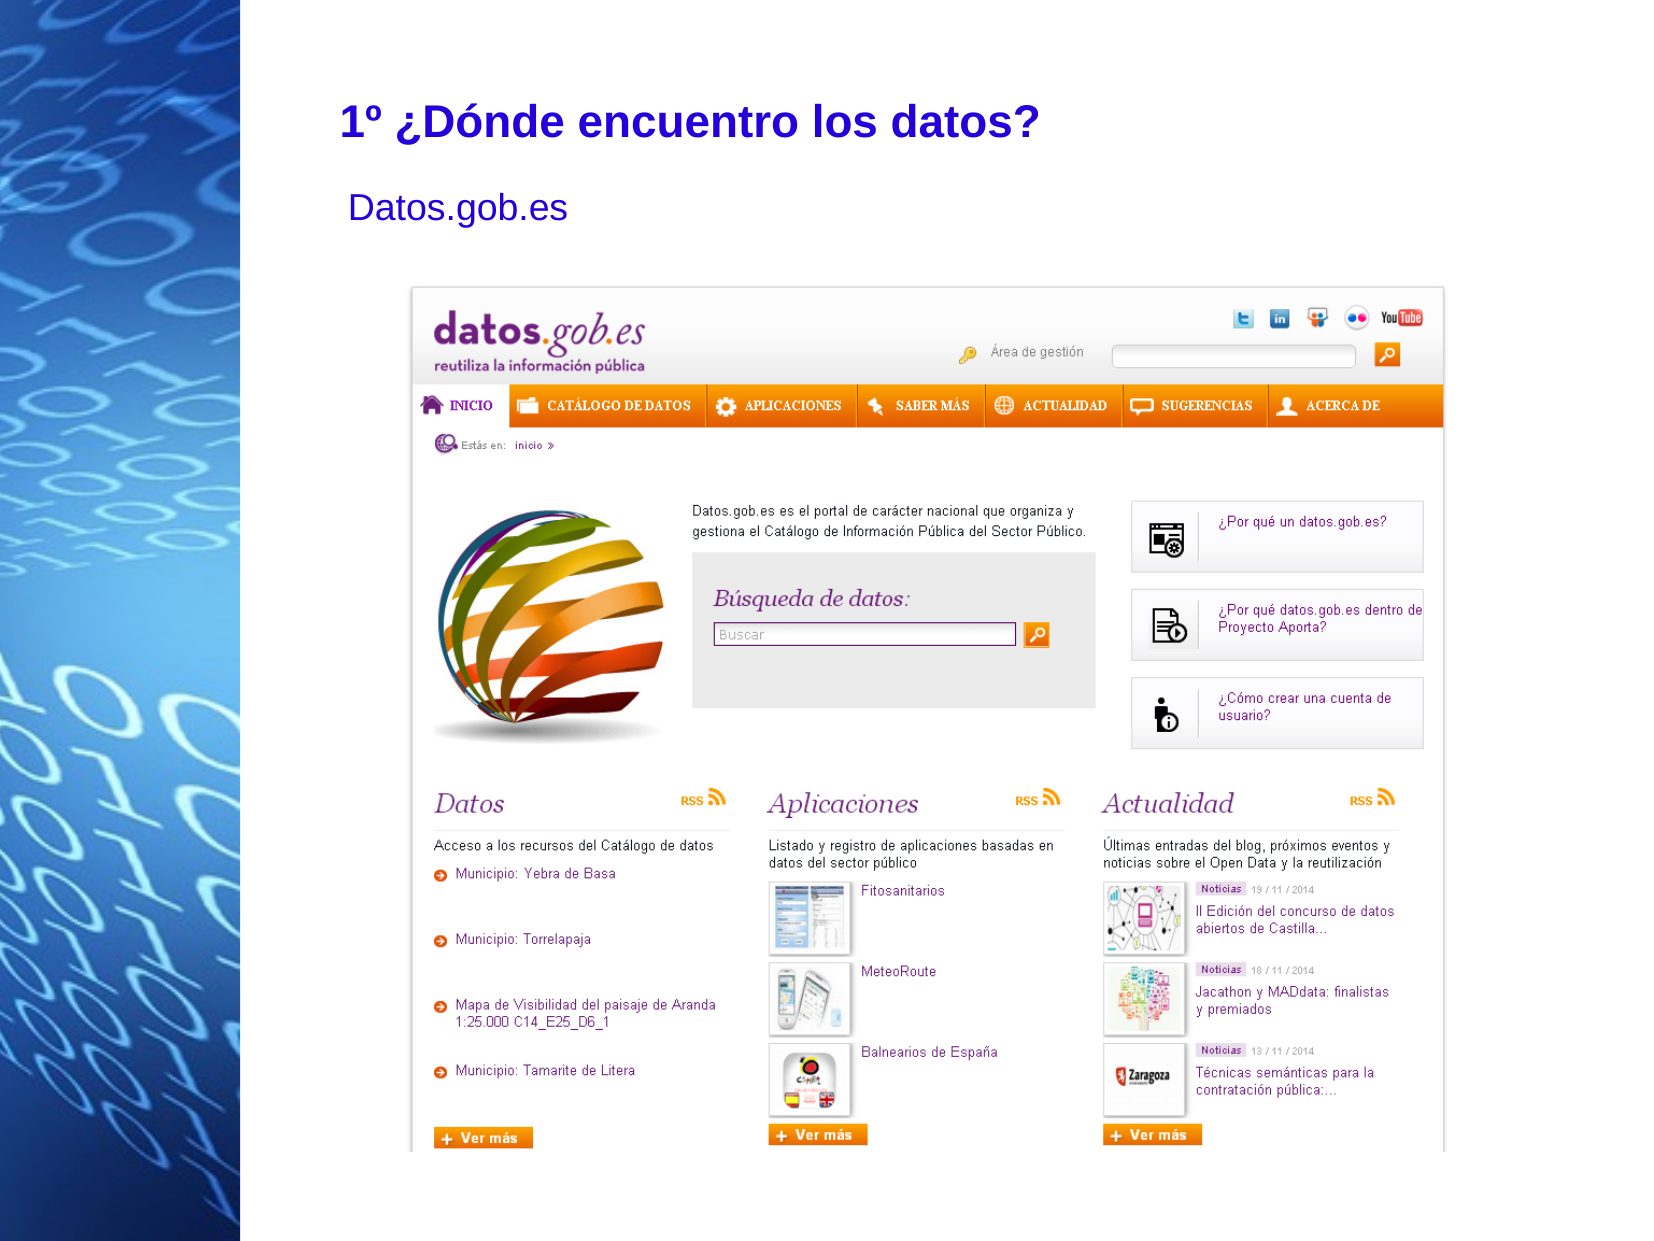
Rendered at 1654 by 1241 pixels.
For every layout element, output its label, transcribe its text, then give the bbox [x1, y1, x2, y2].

picture [0, 0, 241, 1241]
text_box 1º ¿Dónde encuentro los datos? [324, 88, 1057, 198]
picture [395, 265, 1477, 1152]
text_box Datos.gob.es [333, 179, 709, 237]
